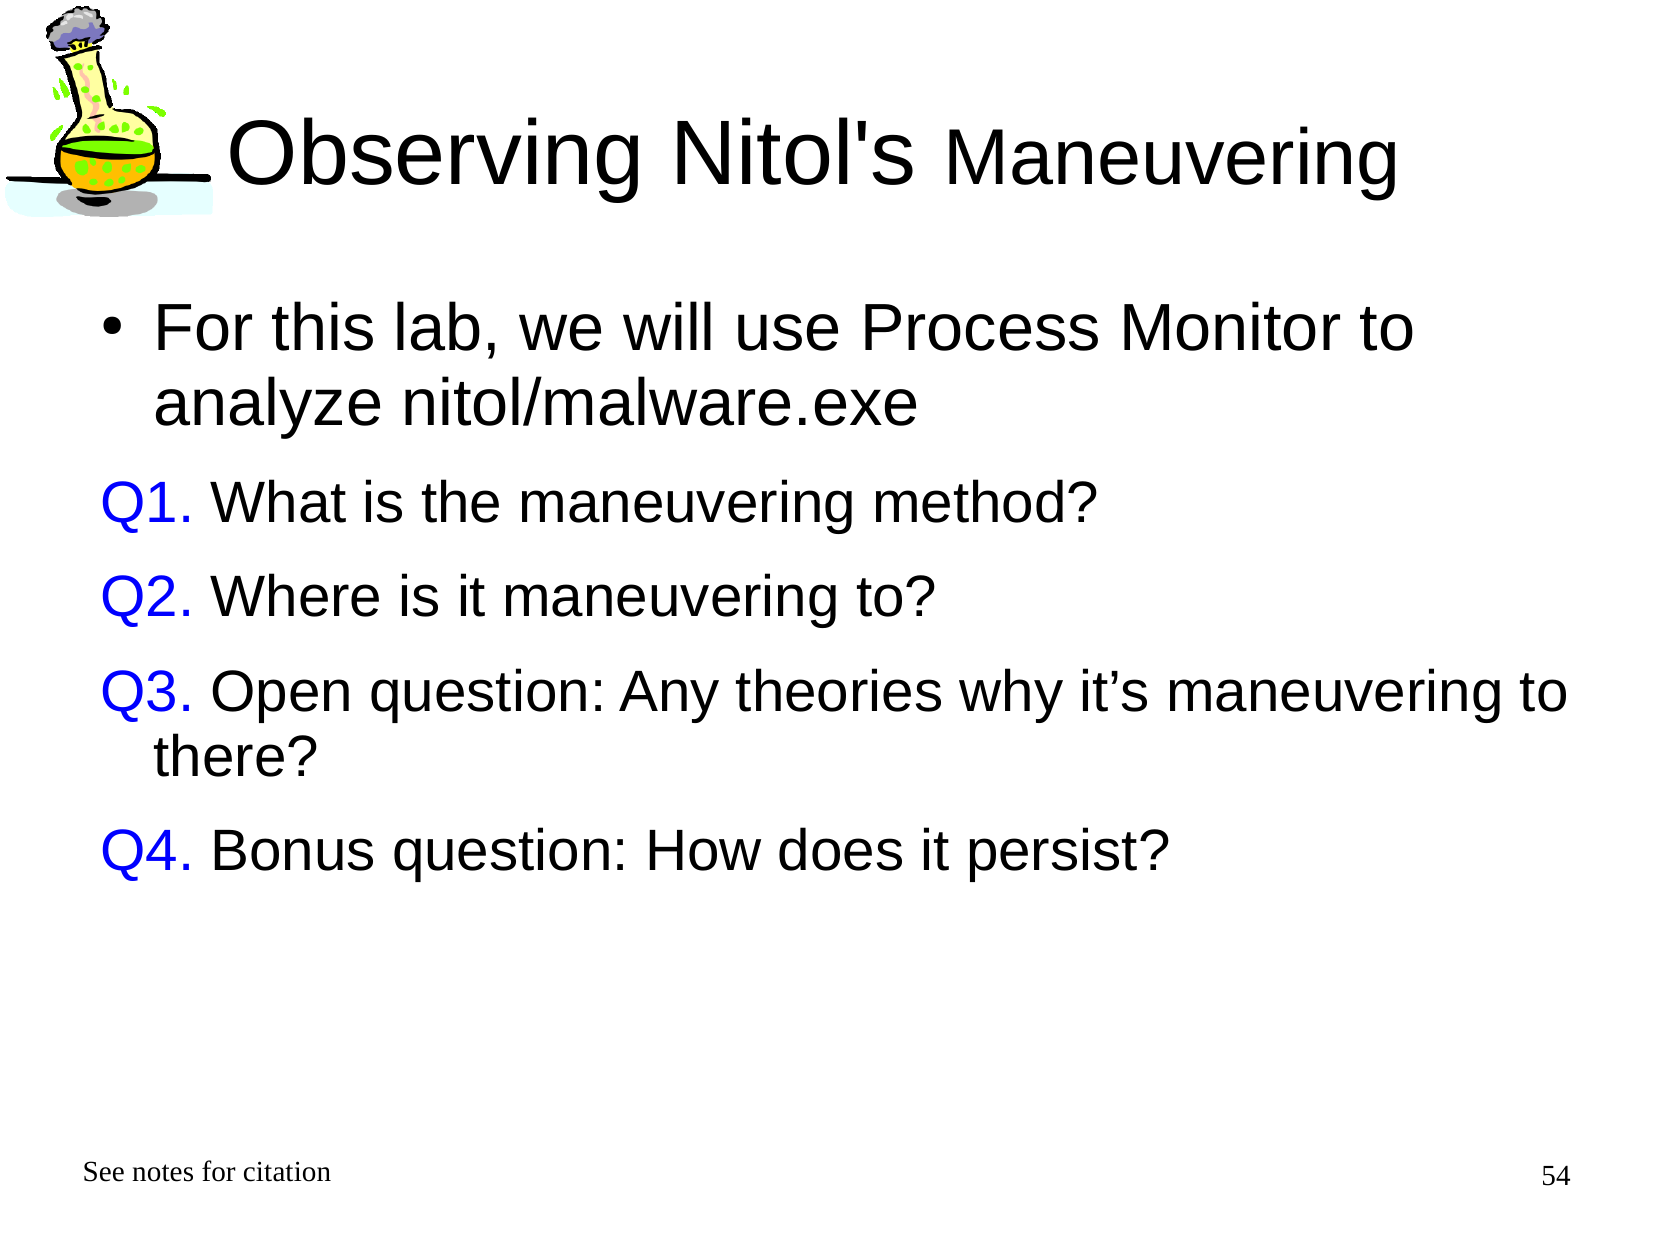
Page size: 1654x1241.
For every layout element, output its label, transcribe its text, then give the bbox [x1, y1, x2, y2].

picture [5, 6, 213, 217]
title Observing Nitol's Maneuvering [82, 49, 1571, 257]
list For this lab, we will use Process Monitor to analyze nitol/malware.exe What is the maneuvering method? Where is it maneuvering to? Open question: Any theories why it’s maneuvering to there? Bonus question: How does it persist? [82, 290, 1576, 1126]
